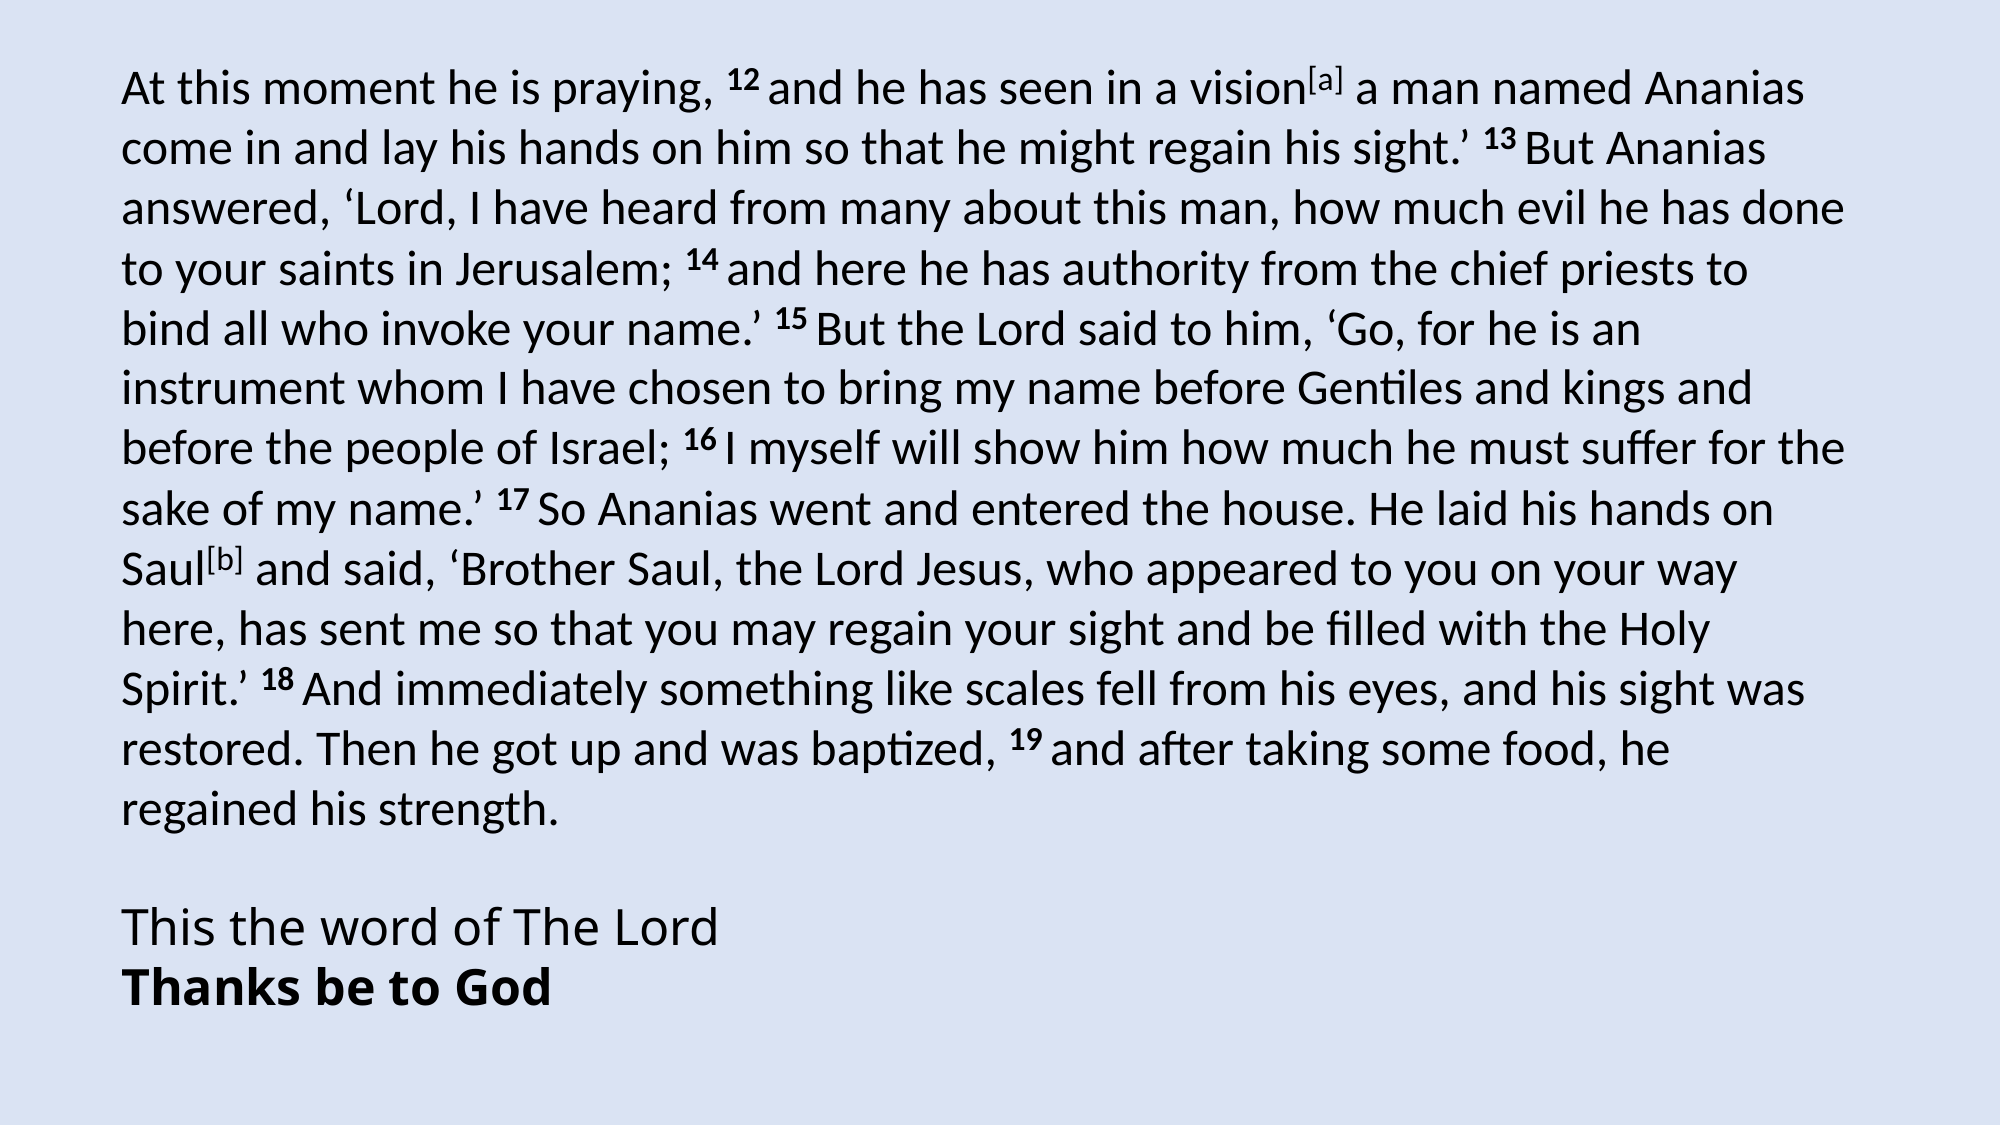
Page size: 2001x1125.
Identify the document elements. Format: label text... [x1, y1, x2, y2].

text_box At this moment he is praying, 12 and he has seen in a vision[a] a man named Ananias come in and lay his hands on him so that he might regain his sight.’ 13 But Ananias answered, ‘Lord, I have heard from many about this man, how much evil he has done to your saints in Jerusalem; 14 and here he has authority from the chief priests to bind all who invoke your name.’ 15 But the Lord said to him, ‘Go, for he is an instrument whom I have chosen to bring my name before Gentiles and kings and before the people of Israel; 16 I myself will show him how much he must suffer for the sake of my name.’ 17 So Ananias went and entered the house. He laid his hands on Saul[b] and said, ‘Brother Saul, the Lord Jesus, who appeared to you on your way here, has sent me so that you may regain your sight and be filled with the Holy Spirit.’ 18 And immediately something like scales fell from his eyes, and his sight was restored. Then he got up and was baptized, 19 and after taking some food, he regained his strength. This the word of The Lord Thanks be to God [106, 47, 1866, 1078]
